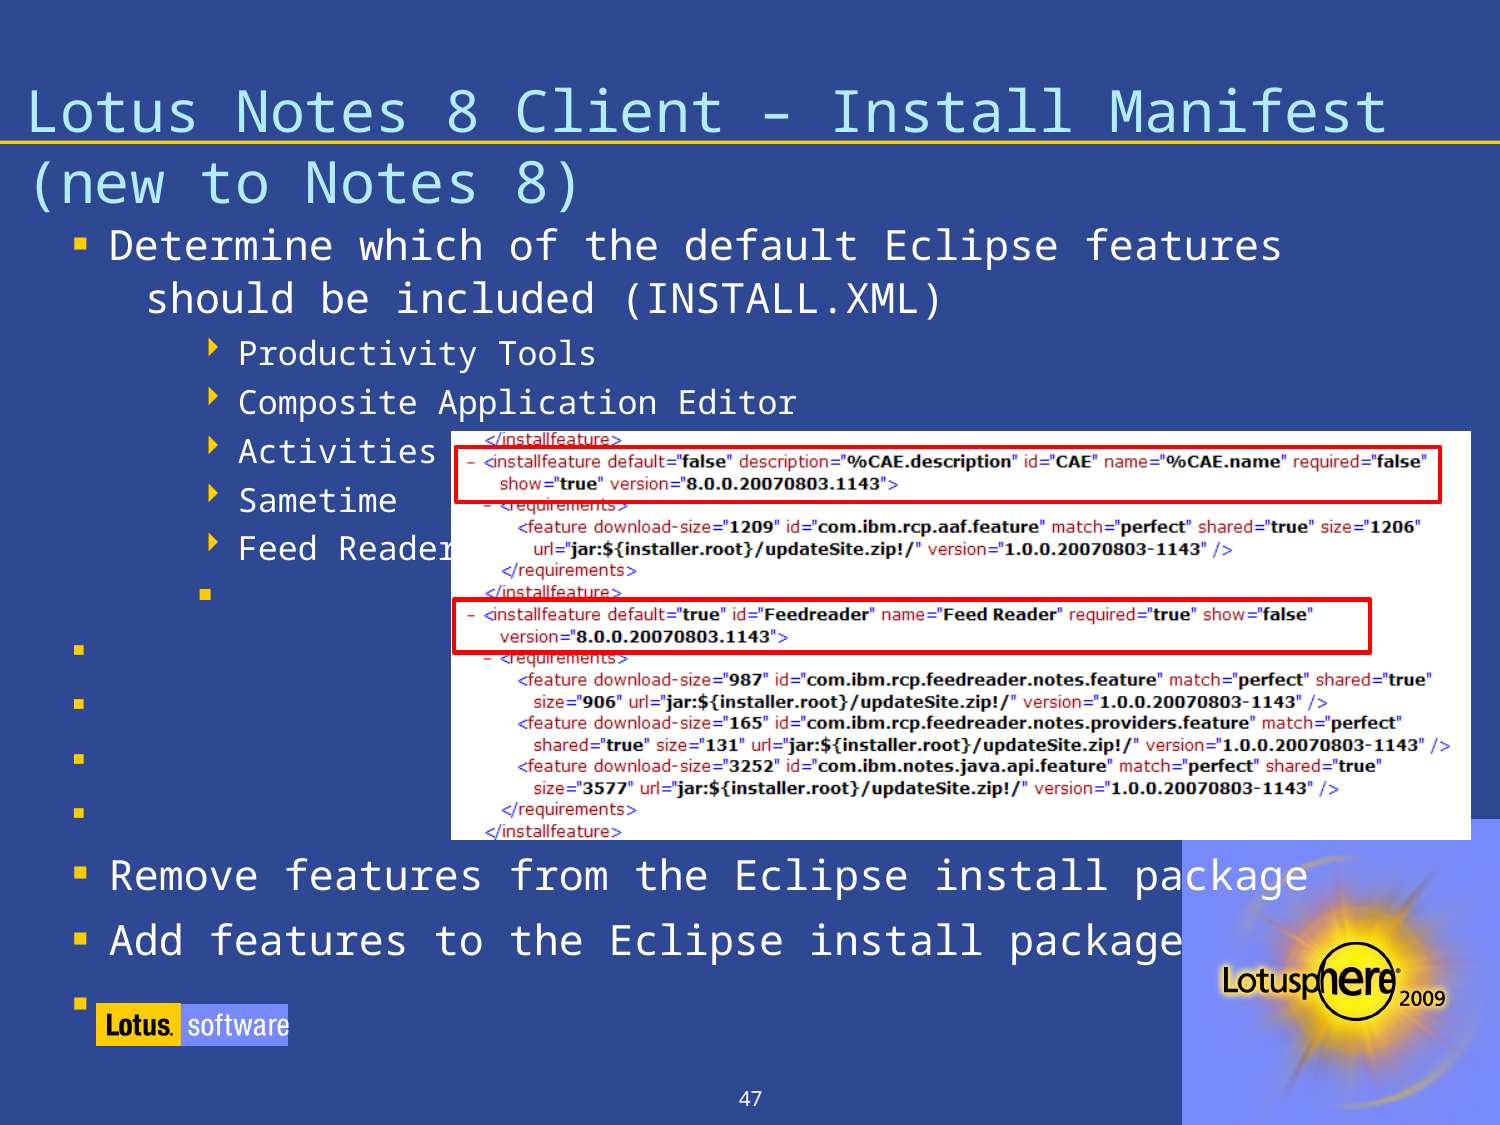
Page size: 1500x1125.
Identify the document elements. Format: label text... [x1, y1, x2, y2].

title Lotus Notes 8 Client – Install Manifest (new to Notes 8) [25, 76, 1465, 159]
picture [451, 431, 1500, 1125]
list Determine which of the default Eclipse features should be included (INSTALL.XML) Productivity Tools Composite Application Editor Activities Sametime Feed Reader Remove features from the Eclipse install package Add features to the Eclipse install package [70, 210, 1406, 1077]
